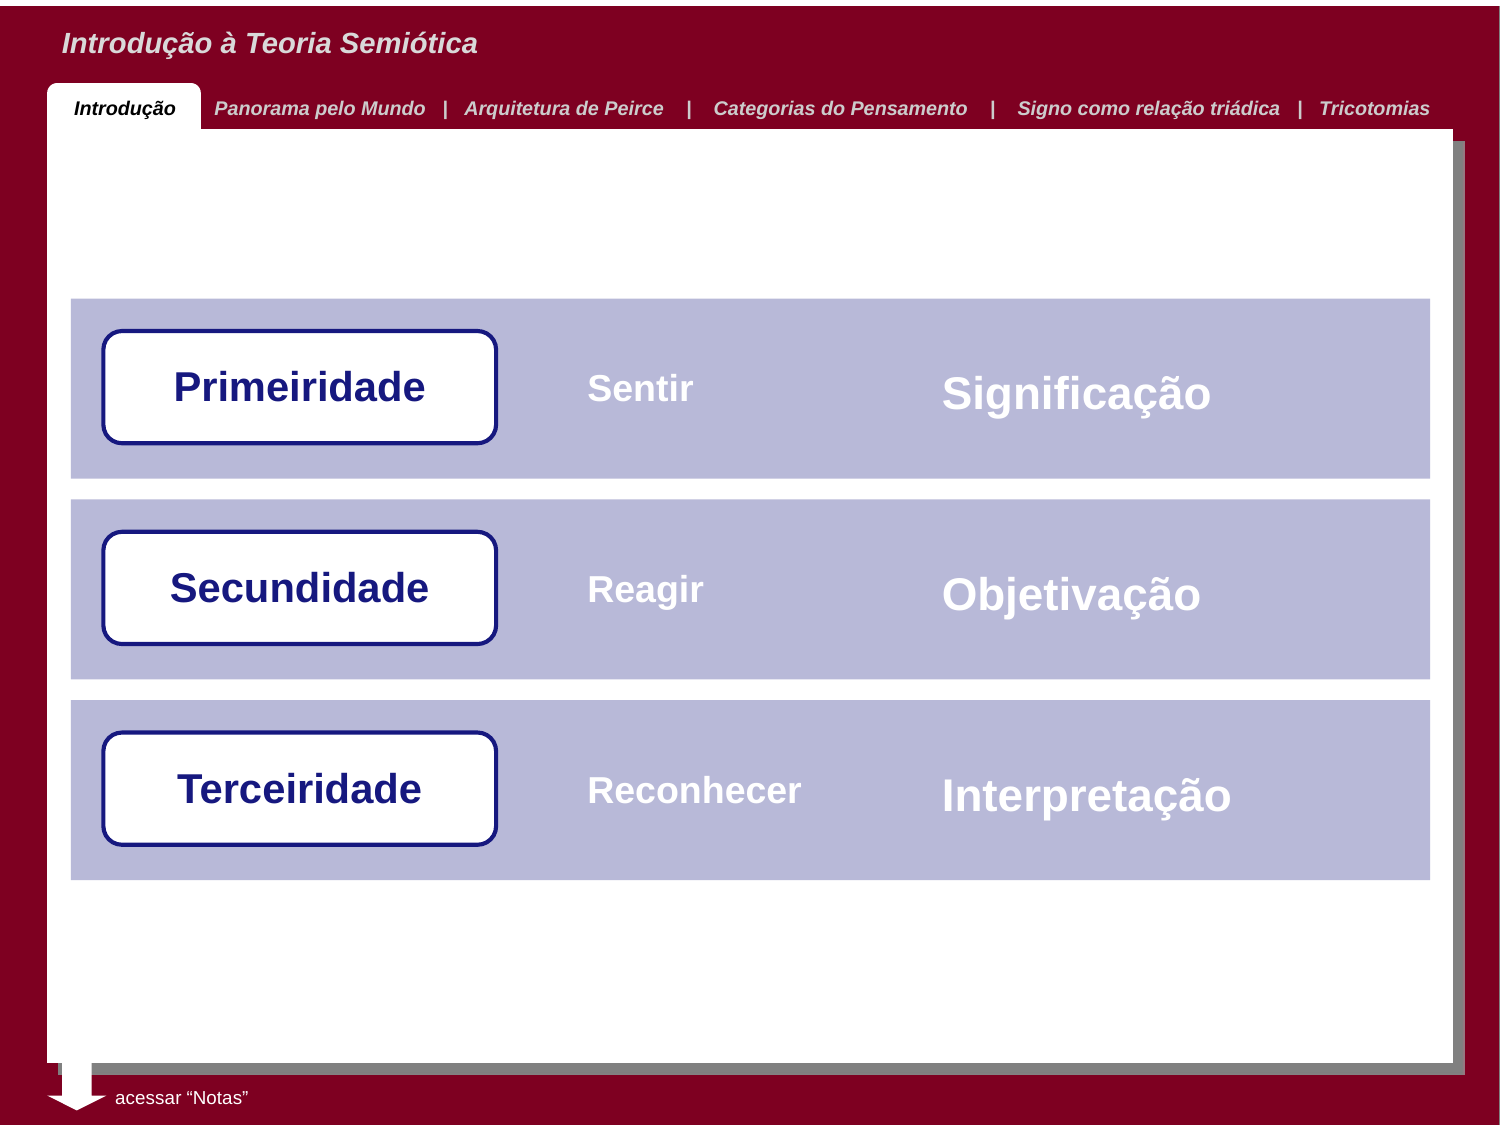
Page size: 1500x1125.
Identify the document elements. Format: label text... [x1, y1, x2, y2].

text_box Reagir [572, 561, 768, 663]
text_box Secundidade [103, 531, 497, 645]
text_box [70, 700, 1431, 881]
text_box [70, 499, 1431, 680]
text_box Significação [927, 360, 1347, 471]
text_box acessar “Notas” [100, 1080, 278, 1116]
text_box Objetivação [927, 561, 1288, 672]
text_box [47, 1051, 100, 1111]
text_box Interpretação [927, 762, 1264, 873]
text_box [70, 298, 1431, 479]
text_box Primeiridade [103, 331, 497, 444]
text_box Terceiridade [103, 732, 497, 845]
text_box Sentir [572, 360, 768, 462]
text_box Reconhecer [572, 762, 910, 864]
